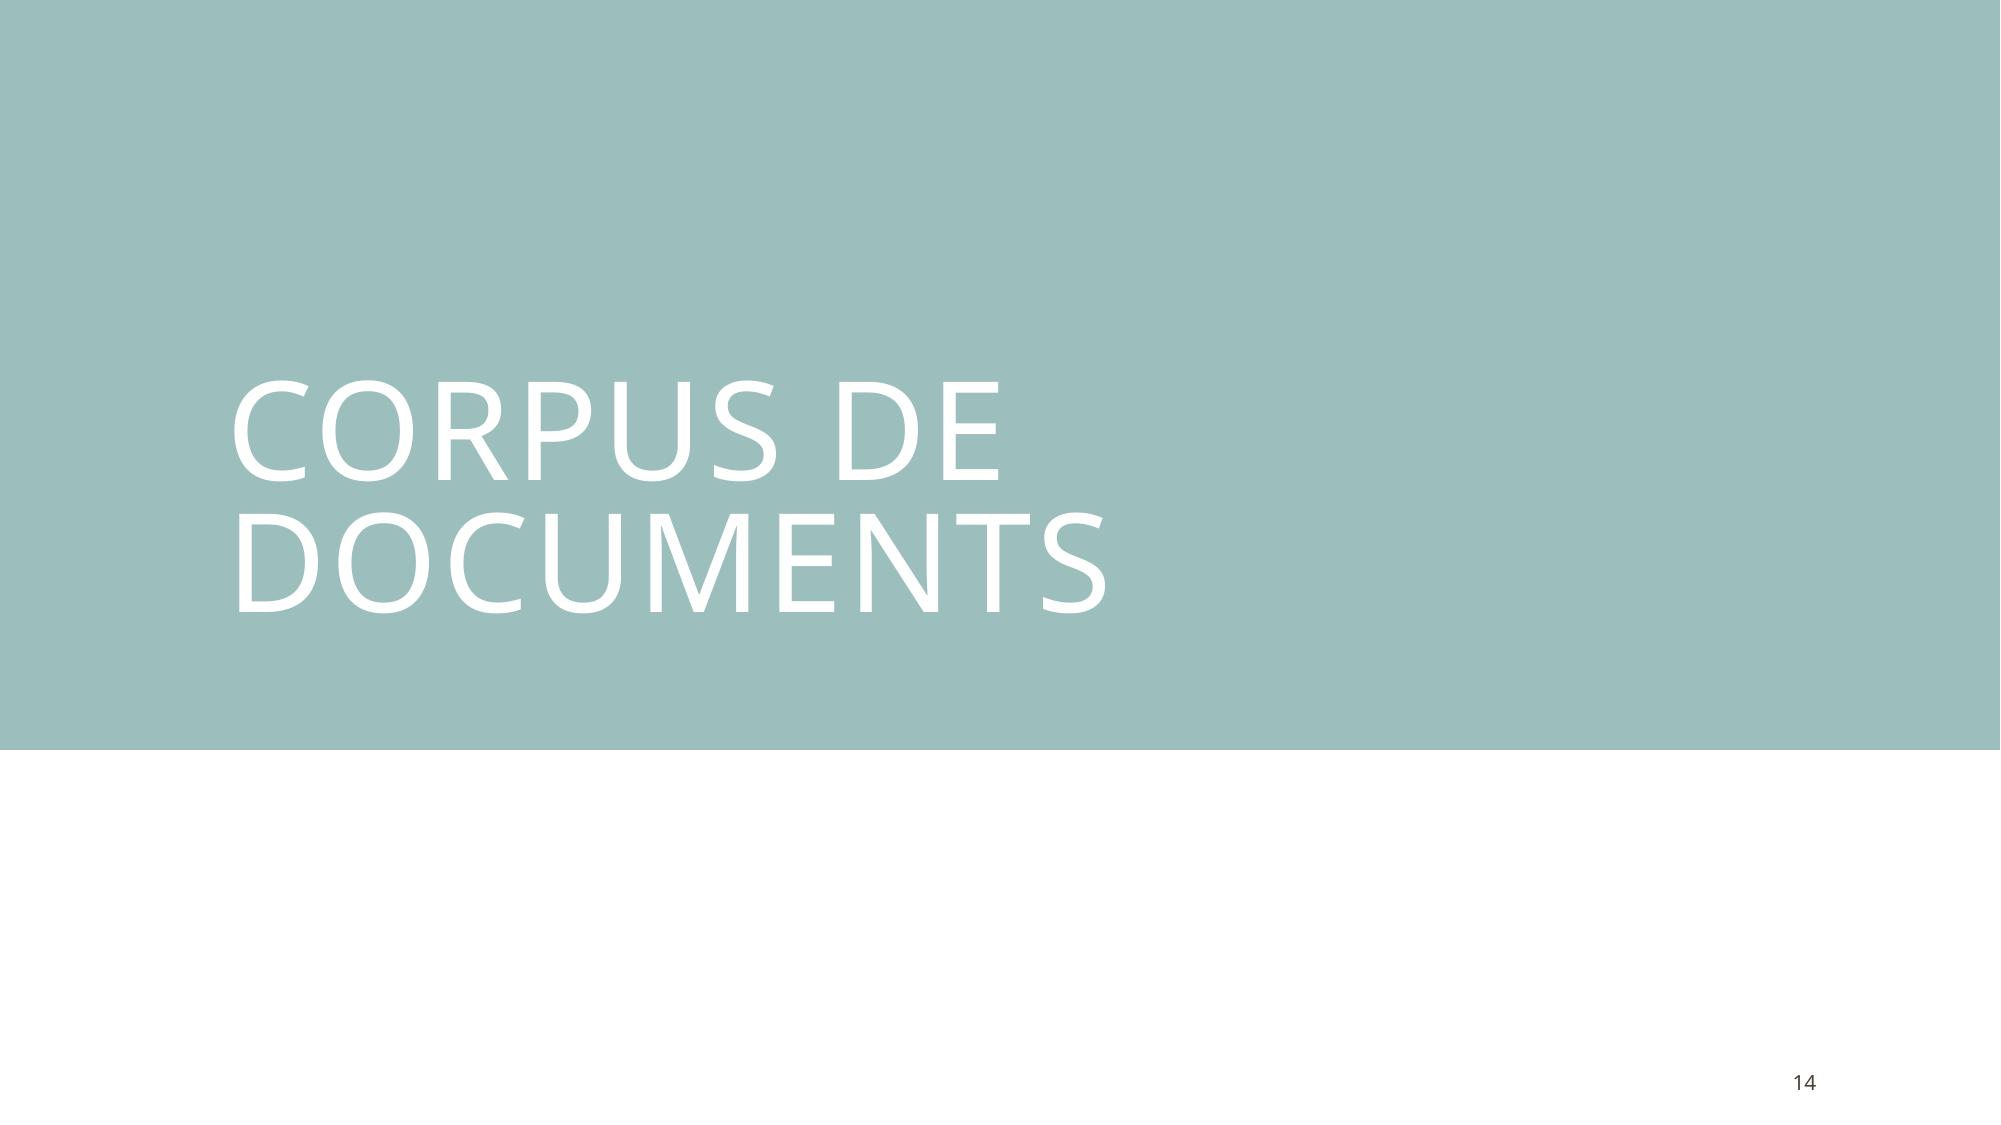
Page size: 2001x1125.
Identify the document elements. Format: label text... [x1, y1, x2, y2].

text_box 14 [1777, 1061, 1938, 1107]
text_box [0, 0, 2000, 1125]
title Corpus de documents [211, 160, 1789, 647]
